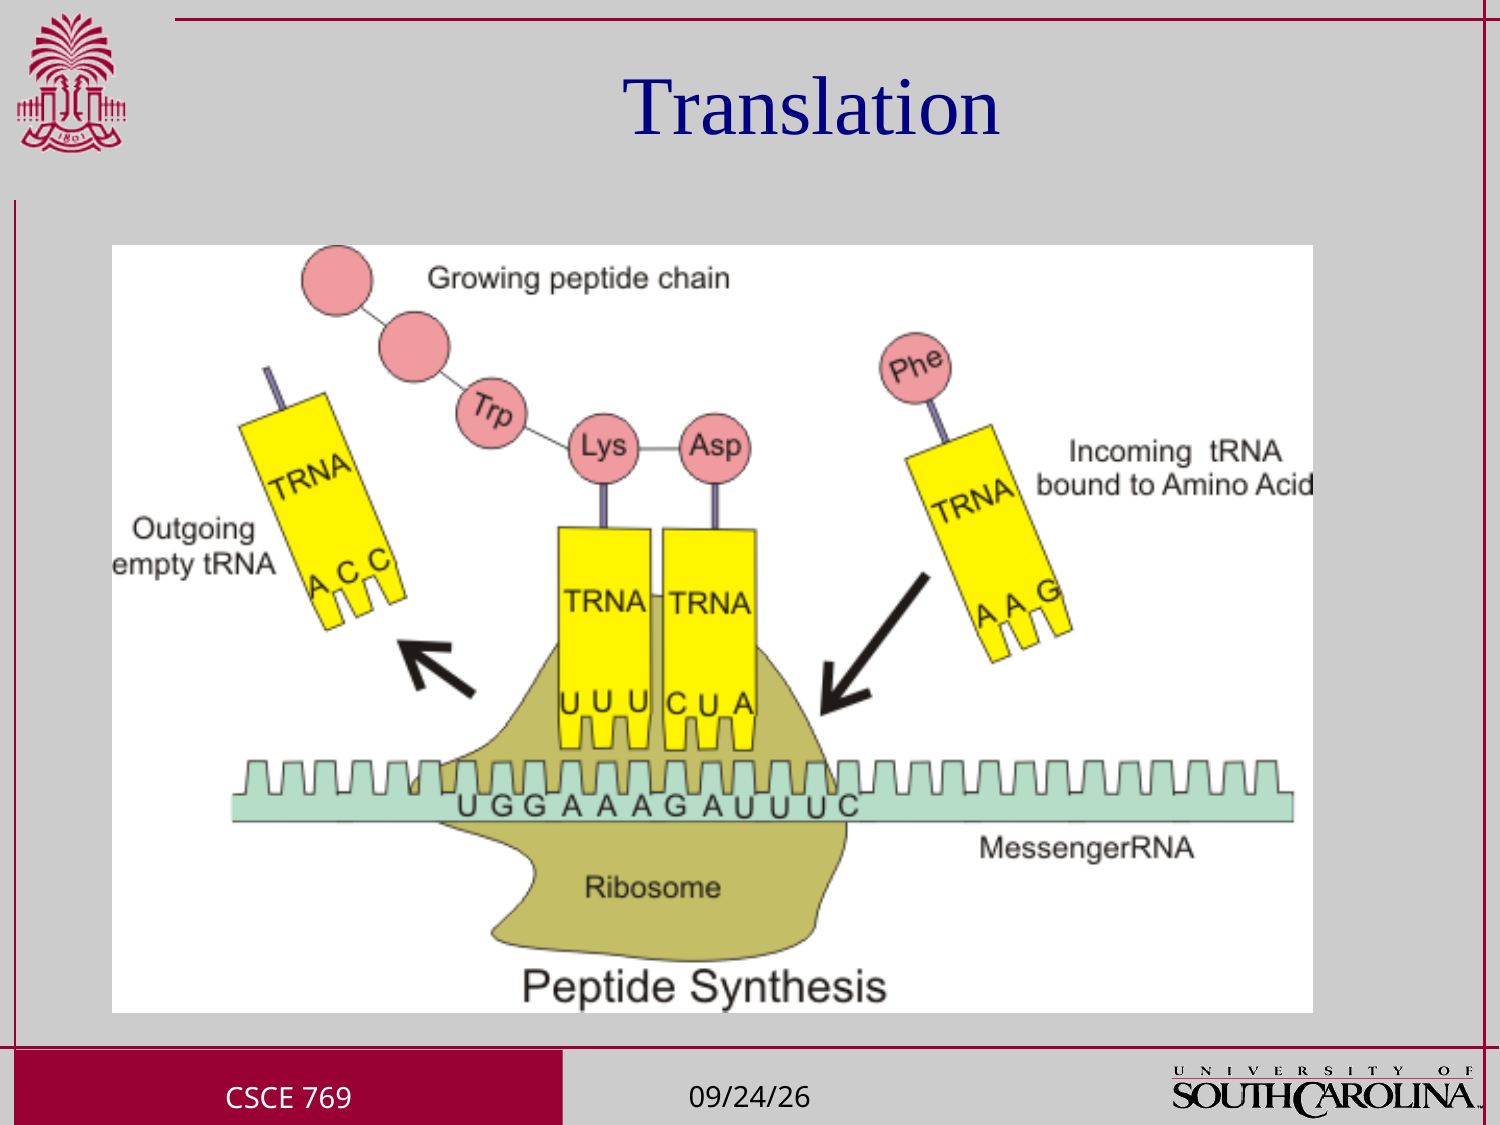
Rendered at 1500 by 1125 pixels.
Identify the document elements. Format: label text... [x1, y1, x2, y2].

picture [1162, 1049, 1483, 1125]
picture [112, 245, 1313, 1013]
title Translation [174, 24, 1450, 188]
picture [12, 12, 131, 155]
